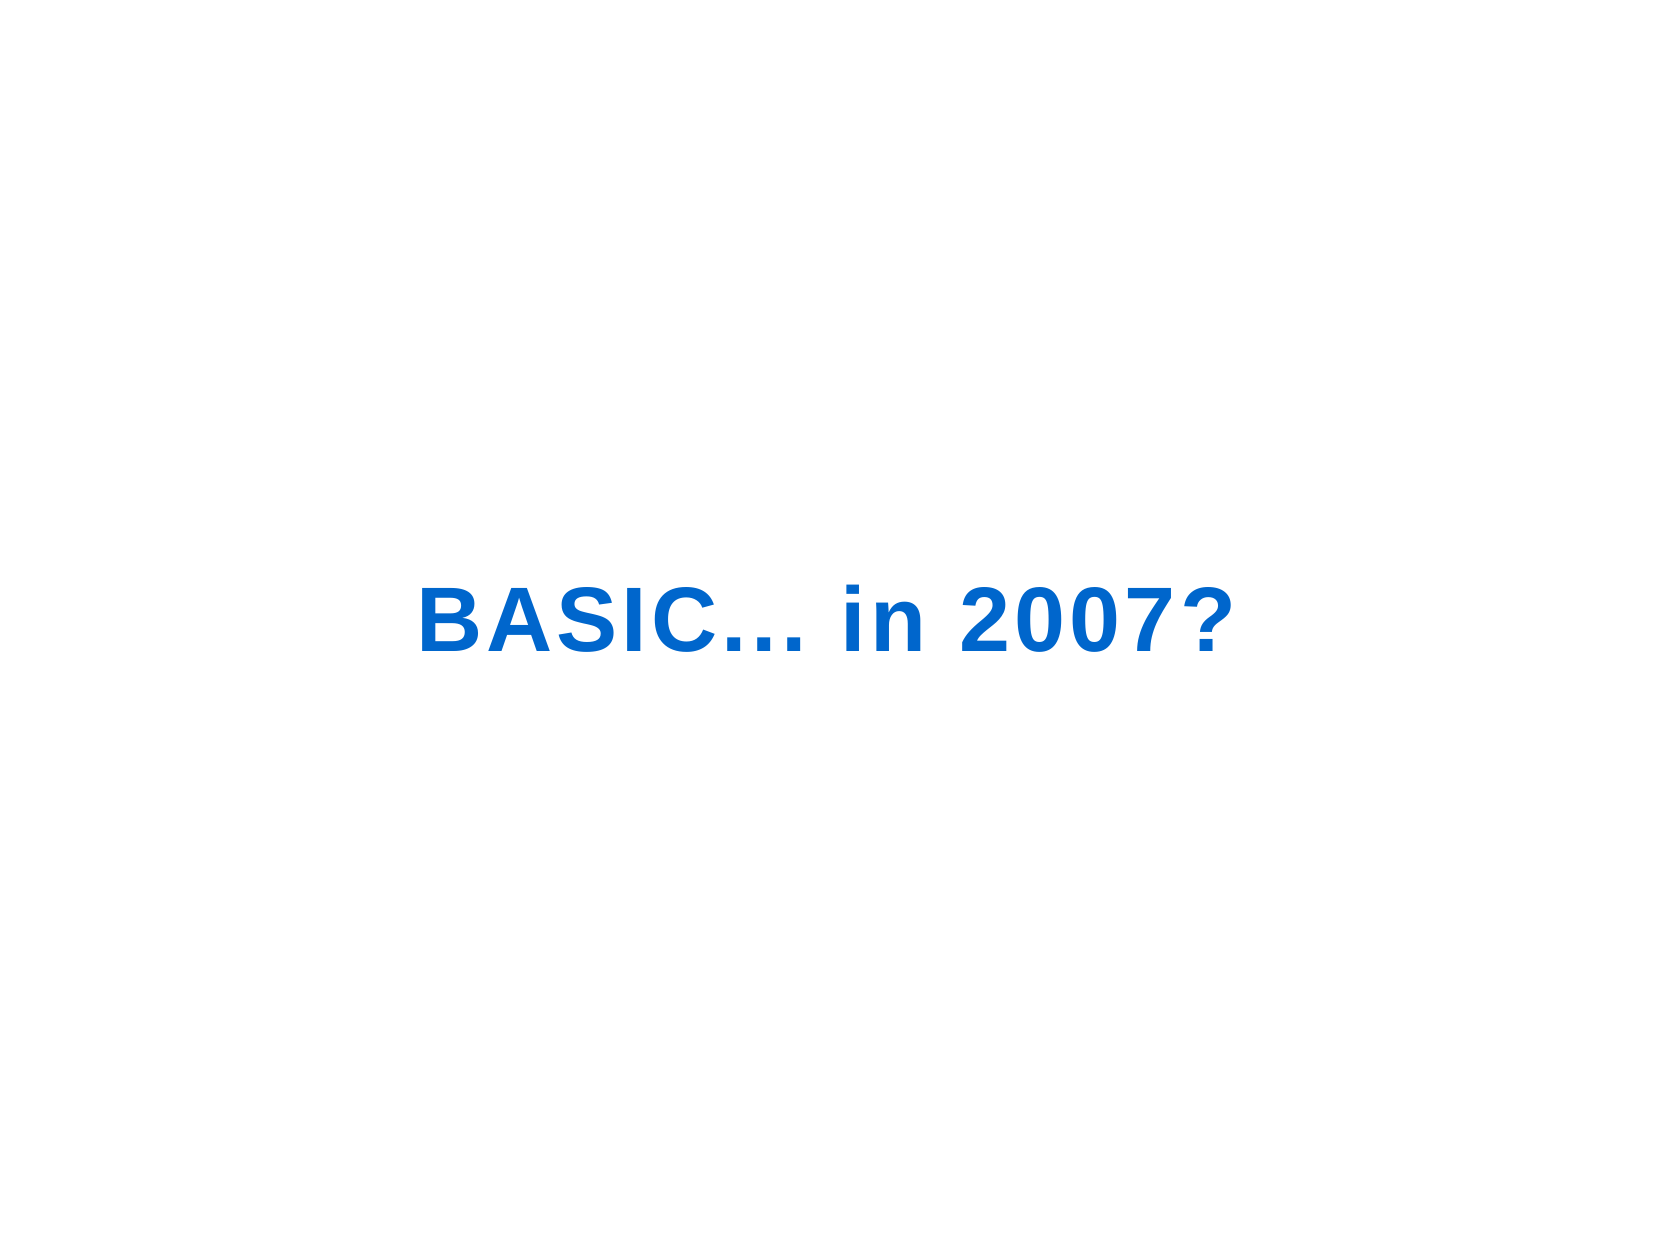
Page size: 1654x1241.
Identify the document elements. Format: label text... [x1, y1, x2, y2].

title BASIC... in 2007? [82, 516, 1571, 724]
